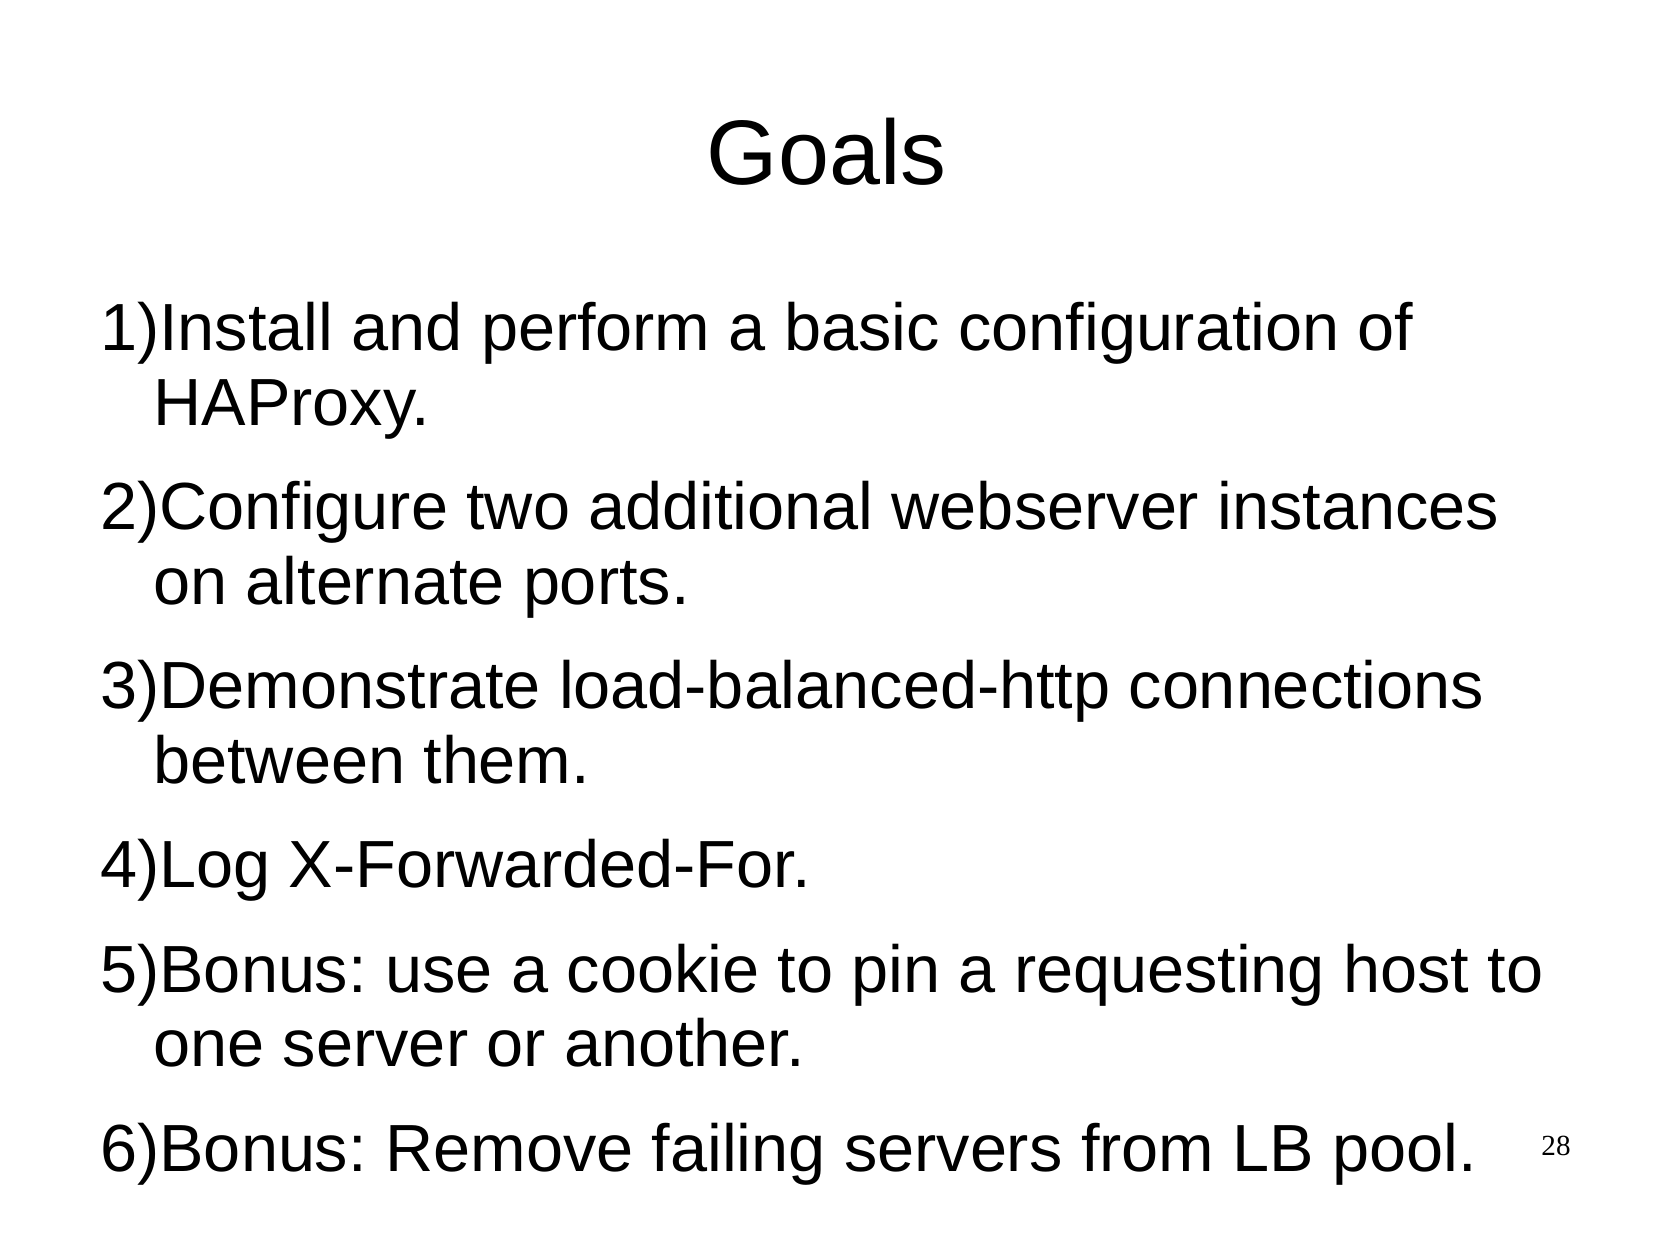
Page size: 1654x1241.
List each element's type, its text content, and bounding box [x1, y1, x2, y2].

list Install and perform a basic configuration of HAProxy. Configure two additional webserver instances on alternate ports. Demonstrate load-balanced-http connections between them. Log X-Forwarded-For. Bonus: use a cookie to pin a requesting host to one server or another. Bonus: Remove failing servers from LB pool. [82, 290, 1571, 1184]
title Goals [82, 49, 1571, 257]
